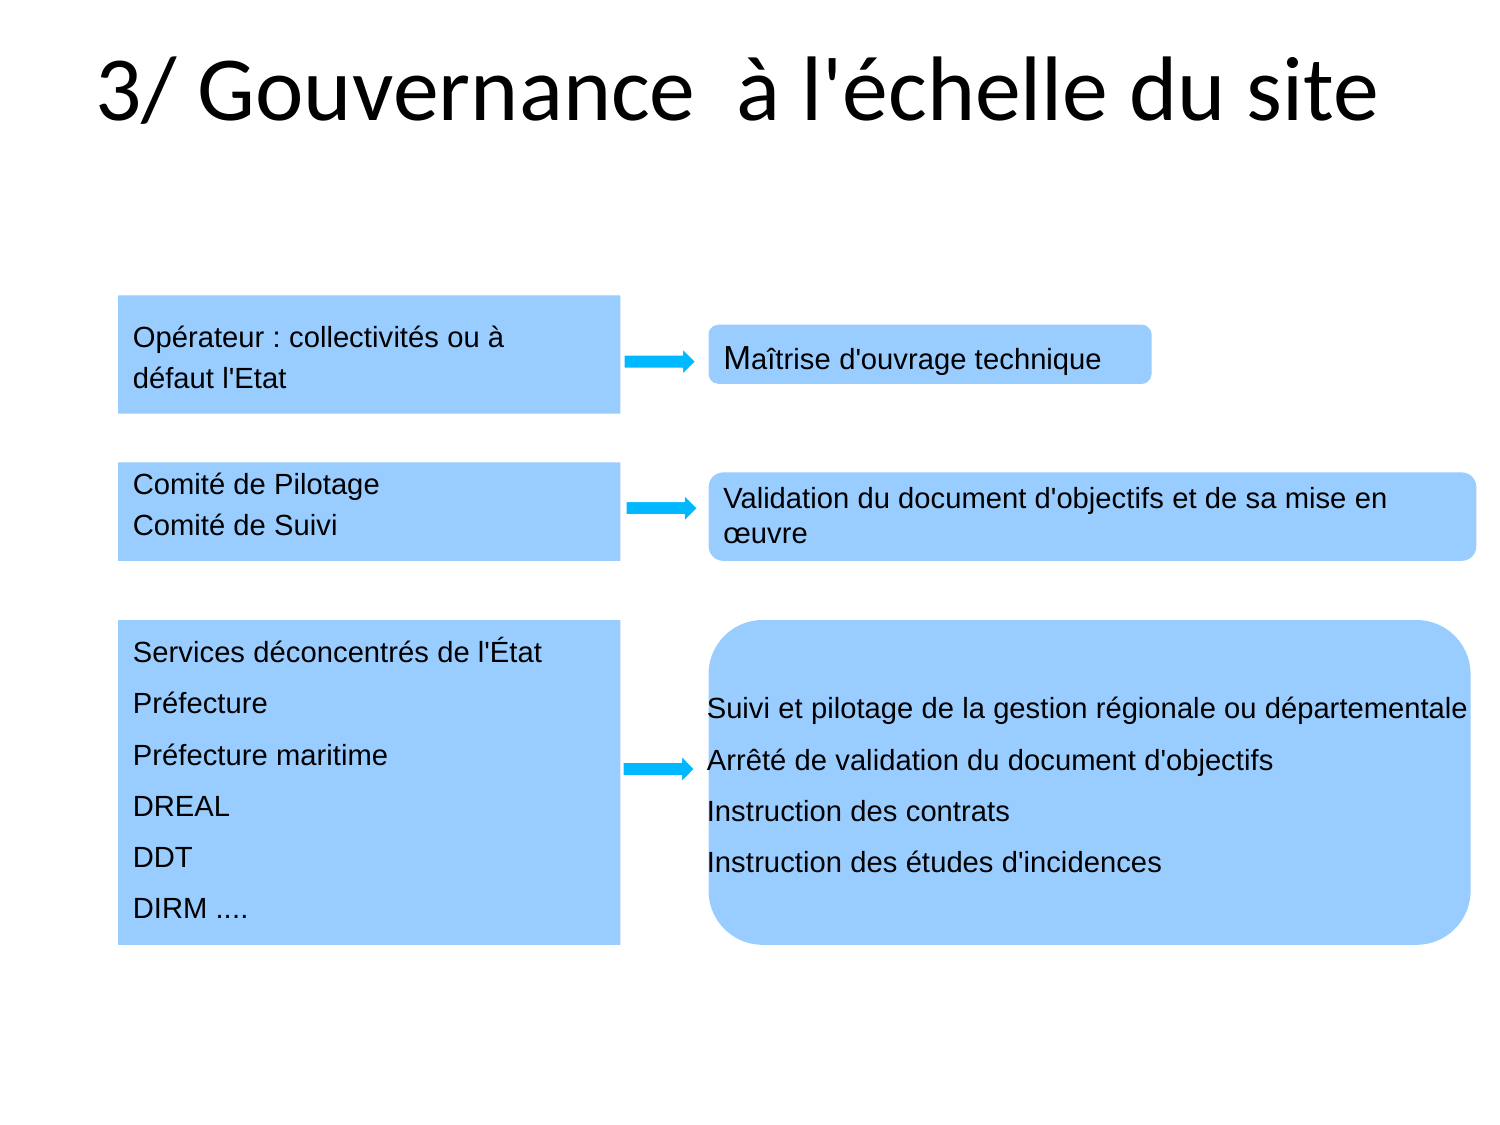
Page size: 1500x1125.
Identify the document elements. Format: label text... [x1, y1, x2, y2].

text_box [708, 886, 1471, 1116]
text_box [118, 295, 621, 305]
title 3/ Gouvernance à l'échelle du site [75, 21, 1423, 257]
text_box Maîtrise d'ouvrage technique [708, 329, 1194, 384]
text_box [708, 558, 1471, 676]
text_box Comité de Pilotage Comité de Suivi [118, 452, 561, 549]
text_box [623, 295, 1359, 400]
text_box [118, 462, 621, 561]
text_box Services déconcentrés de l'État Préfecture Préfecture maritime DREAL DDT DIRM .... [118, 620, 562, 945]
text_box Opérateur : collectivités ou à défaut l'Etat [118, 305, 680, 426]
text_box Suivi et pilotage de la gestion régionale ou départementale Arrêté de validation du document d'objectifs Instruction des contrats Instruction des études d'incidences [692, 676, 1500, 886]
text_box [562, 620, 621, 945]
text_box Validation du document d'objectifs et de sa mise en œuvre [708, 472, 1476, 558]
text_box [625, 494, 698, 522]
text_box [622, 755, 695, 783]
